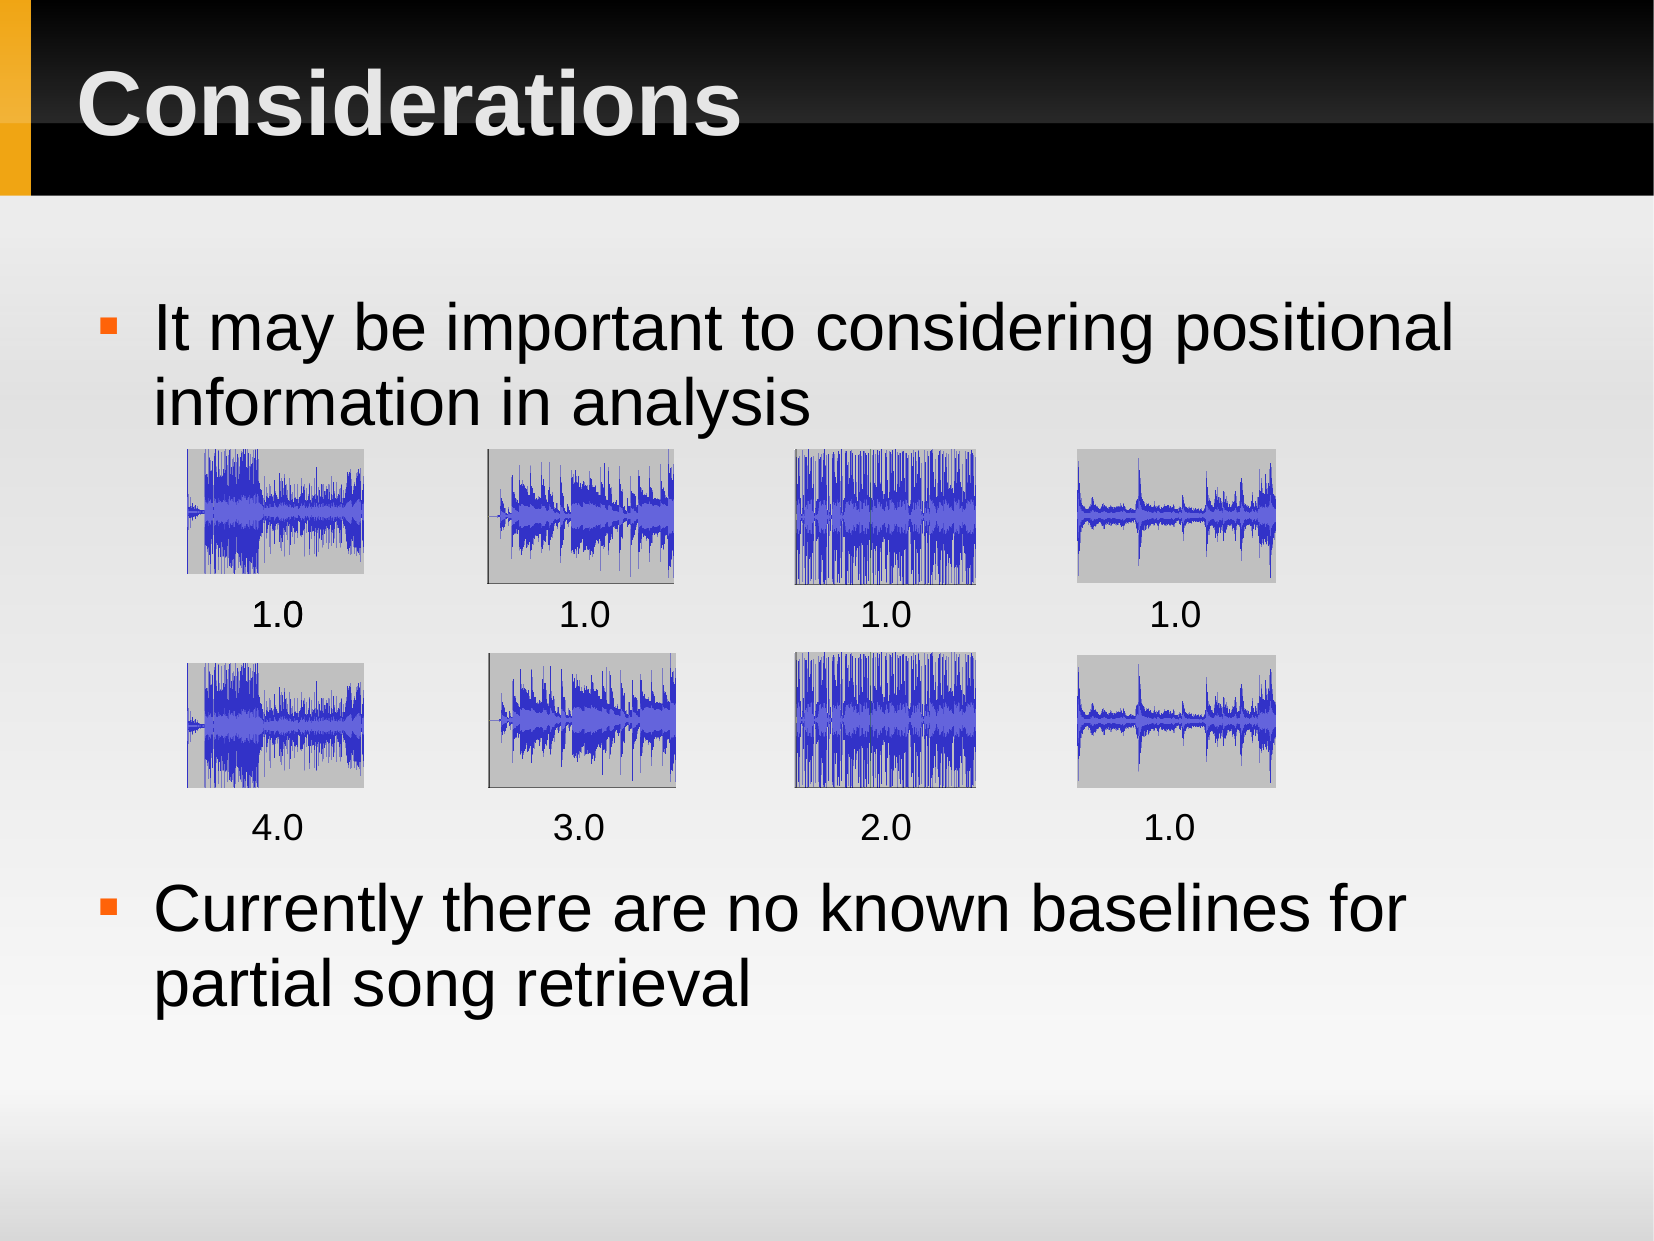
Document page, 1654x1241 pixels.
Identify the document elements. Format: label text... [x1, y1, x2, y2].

text_box 4.0 [236, 799, 319, 857]
text_box 2.0 [845, 799, 927, 857]
text_box 1.0 [1134, 586, 1217, 644]
text_box 3.0 [538, 799, 620, 857]
picture [0, 0, 1654, 1241]
text_box 1.0 [1128, 799, 1211, 857]
title Considerations [76, 0, 1565, 208]
text_box 1.0 [543, 586, 626, 644]
list It may be important to considering positional information in analysis Currently there are no known baselines for partial song retrieval [82, 290, 1571, 1109]
text_box 1.0 [845, 586, 927, 644]
text_box 1.0 [236, 586, 319, 644]
